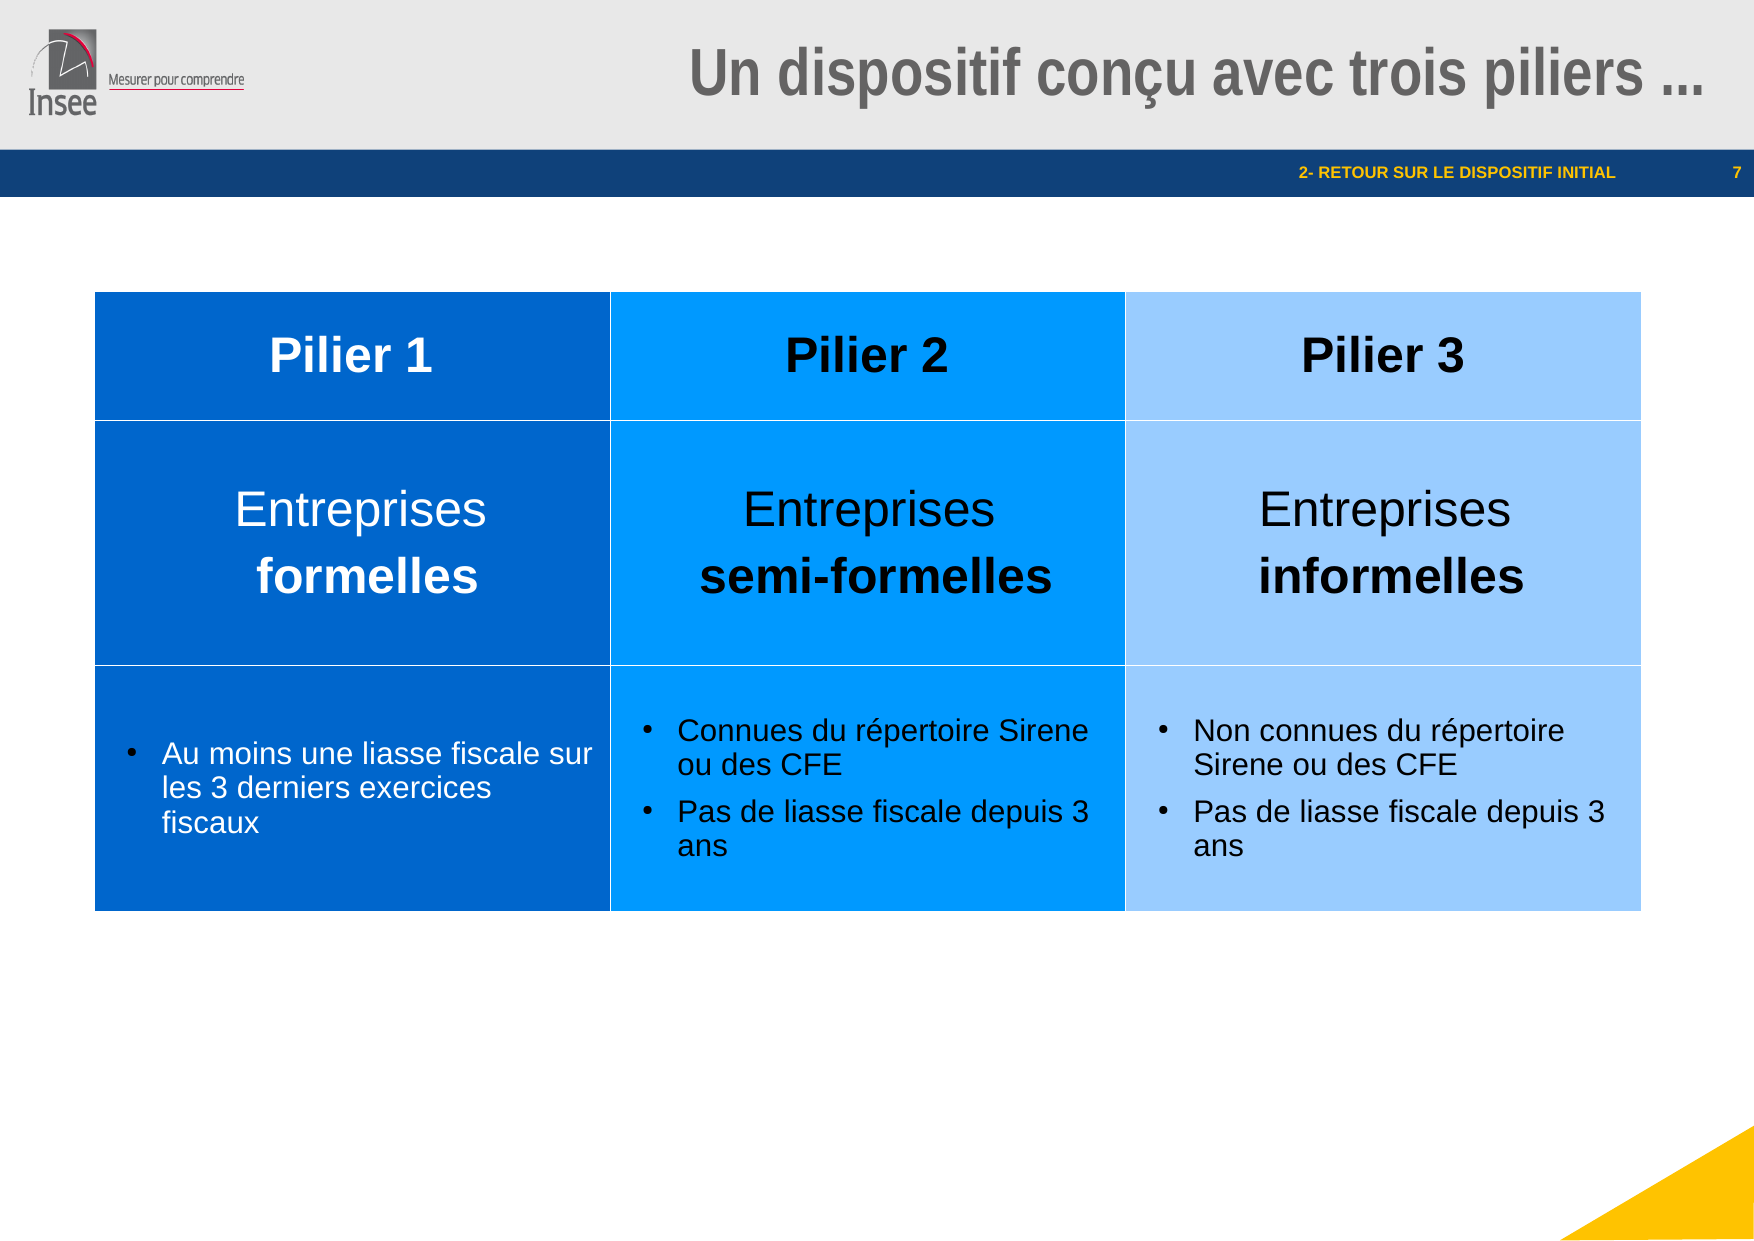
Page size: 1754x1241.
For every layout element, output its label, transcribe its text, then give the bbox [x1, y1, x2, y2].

table_cell Connues du répertoire Sirene ou des CFE Pas de liasse fiscale depuis 3 ans [611, 666, 1125, 911]
table_cell Entreprises semi-formelles [611, 421, 1125, 665]
picture [25, 0, 244, 119]
table_header Pilier 3 [1126, 292, 1641, 420]
table_header Pilier 2 [611, 292, 1125, 420]
table_cell Entreprises formelles [95, 421, 610, 665]
table_cell Au moins une liasse fiscale sur les 3 derniers exercices fiscaux [95, 666, 610, 911]
table_header Pilier 1 [95, 292, 610, 420]
table_cell Non connues du répertoire Sirene ou des CFE Pas de liasse fiscale depuis 3 ans [1126, 666, 1641, 911]
title Un dispositif conçu avec trois piliers ... [281, 0, 1723, 142]
table_cell Entreprises informelles [1126, 421, 1641, 665]
